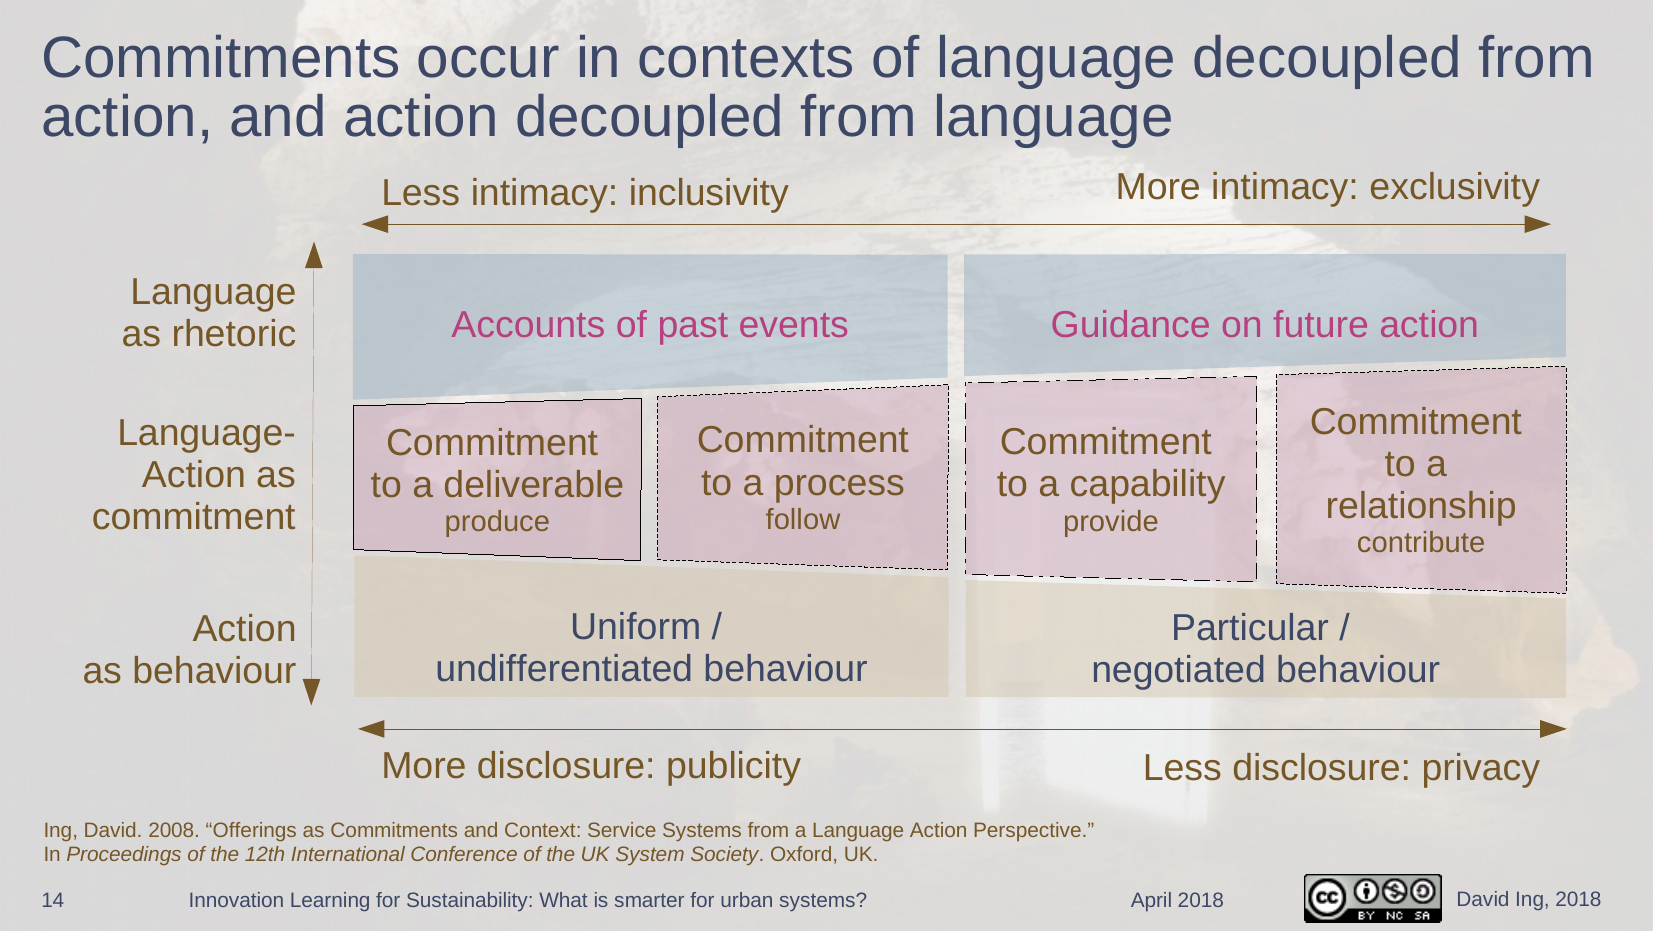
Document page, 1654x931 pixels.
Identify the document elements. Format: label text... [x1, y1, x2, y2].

text_box Language as rhetoric [26, 256, 312, 369]
text_box More disclosure: publicity [366, 737, 1003, 803]
text_box Less intimacy: inclusivity [366, 159, 997, 225]
text_box More intimacy: exclusivity [1017, 154, 1555, 220]
text_box Accounts of past events [352, 253, 948, 400]
text_box Commitment to a capability provide [965, 376, 1257, 582]
text_box Particular / negotiated behaviour [965, 579, 1567, 698]
text_box Guidance on future action [964, 253, 1566, 377]
text_box Less disclosure: privacy [1004, 738, 1555, 804]
text_box Uniform / undifferentiated behaviour [354, 555, 949, 697]
title Commitments occur in contexts of language decoupled from action, and action decoupled from language [41, 30, 1613, 173]
text_box Commitment to a process follow [657, 384, 949, 570]
picture [1304, 874, 1442, 923]
text_box Language-Action as commitment [25, 394, 311, 555]
text_box Value-elevating co-creation Providers and customer mutually experience, and then improve [0, 0, 1653, 931]
text_box Commitment to a deliverable produce [353, 398, 642, 561]
text_box Commitment to a relationship contribute [1276, 366, 1567, 594]
text_box Action as behaviour [26, 592, 312, 706]
text_box Ing, David. 2008. “Offerings as Commitments and Context: Service Systems from a Language Action Perspective.” In Proceedings of the 12th International Conference of the UK System Society. Oxford, UK. [43, 818, 1506, 866]
